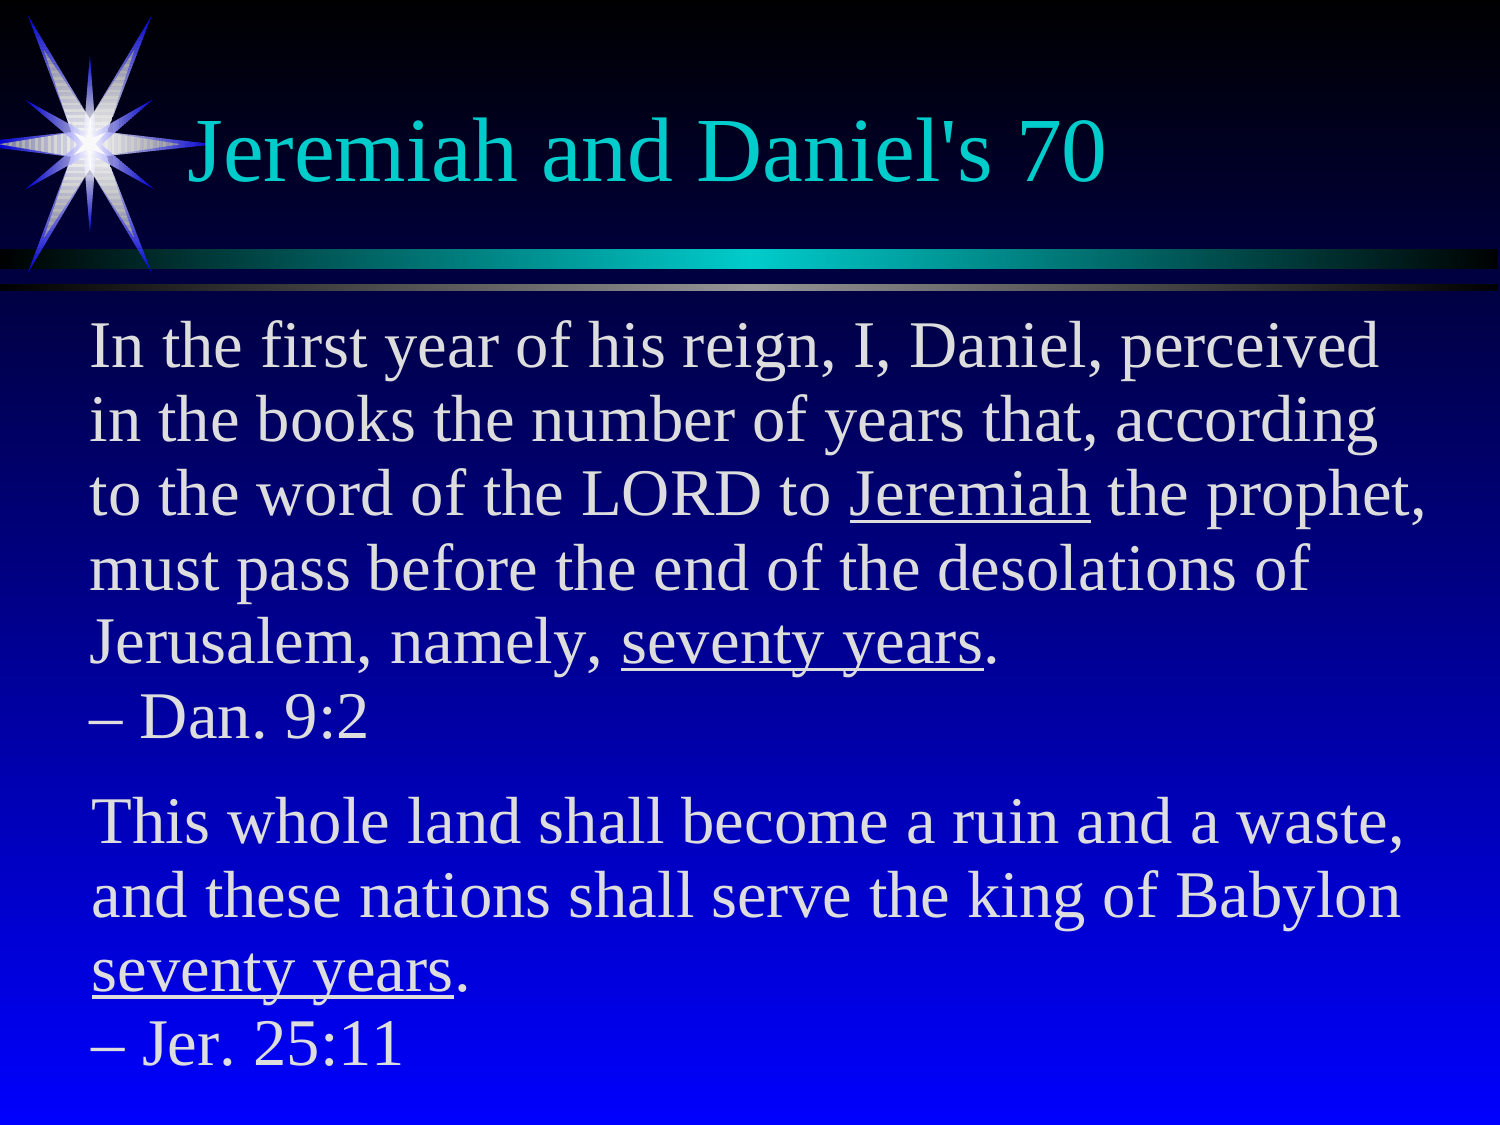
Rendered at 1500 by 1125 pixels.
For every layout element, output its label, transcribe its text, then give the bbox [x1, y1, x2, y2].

text_box In the first year of his reign, I, Daniel, perceived in the books the number of years that, according to the word of the LORD to Jeremiah the prophet, must pass before the end of the desolations of Jerusalem, namely, seventy years. – Dan. 9:2 [75, 300, 1445, 761]
text_box This whole land shall become a ruin and a waste, and these nations shall serve the king of Babylon seventy years. – Jer. 25:11 [77, 776, 1428, 1088]
title Jeremiah and Daniel's 70 [187, 56, 1463, 244]
